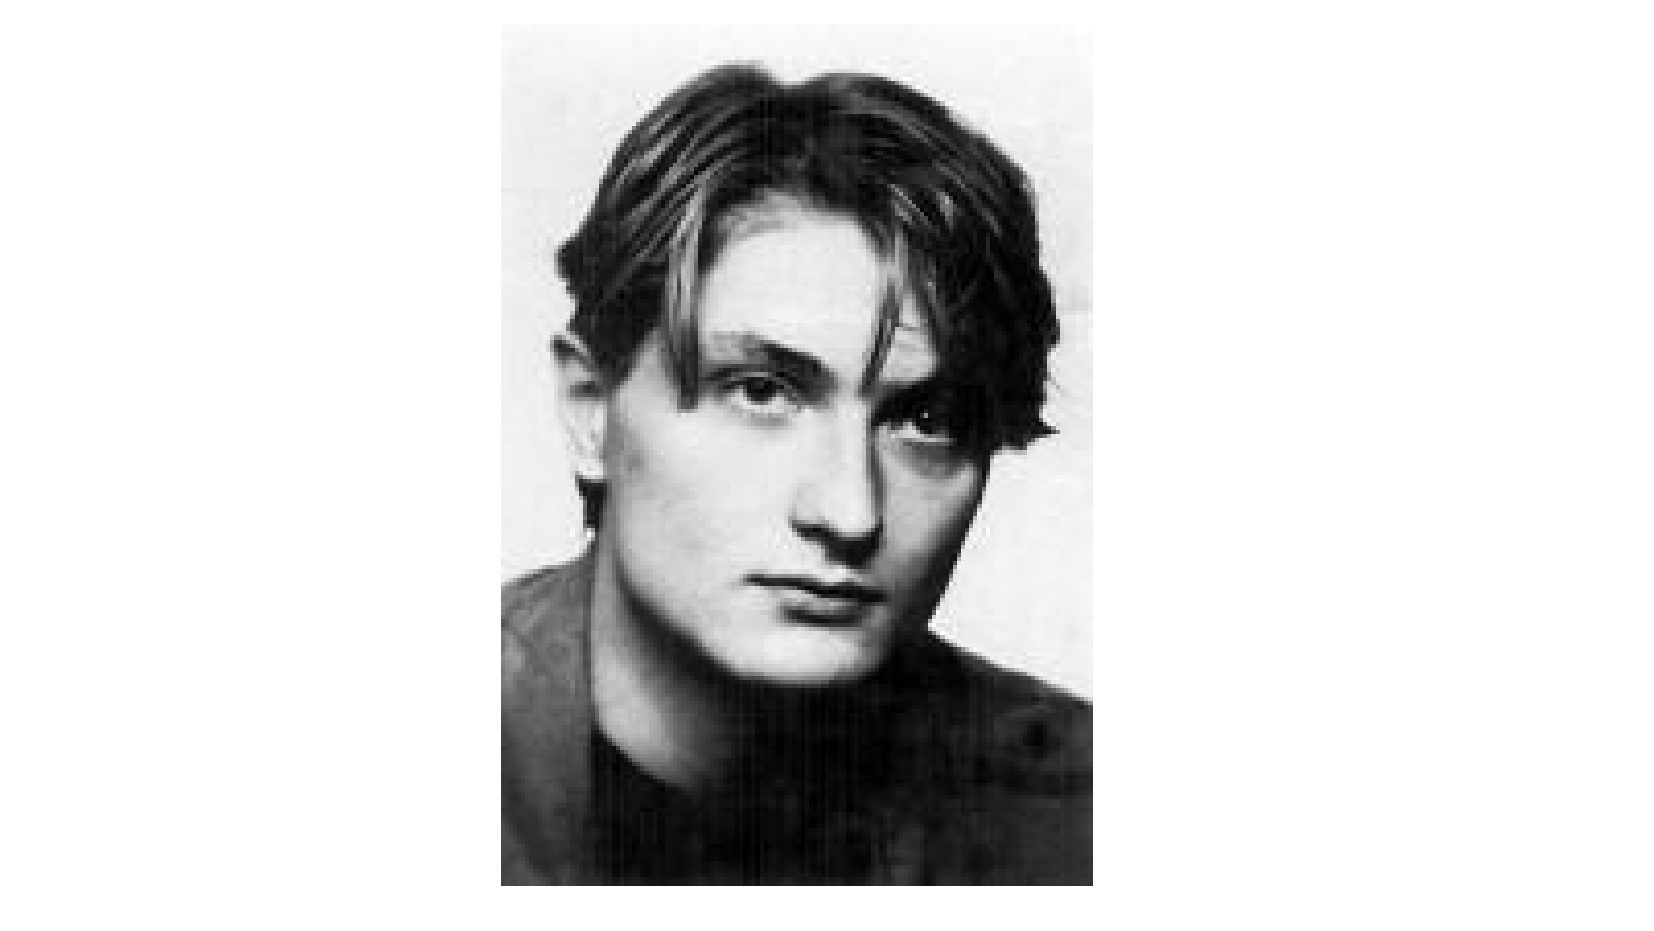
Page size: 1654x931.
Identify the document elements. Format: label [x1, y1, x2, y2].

picture [501, 24, 1093, 886]
